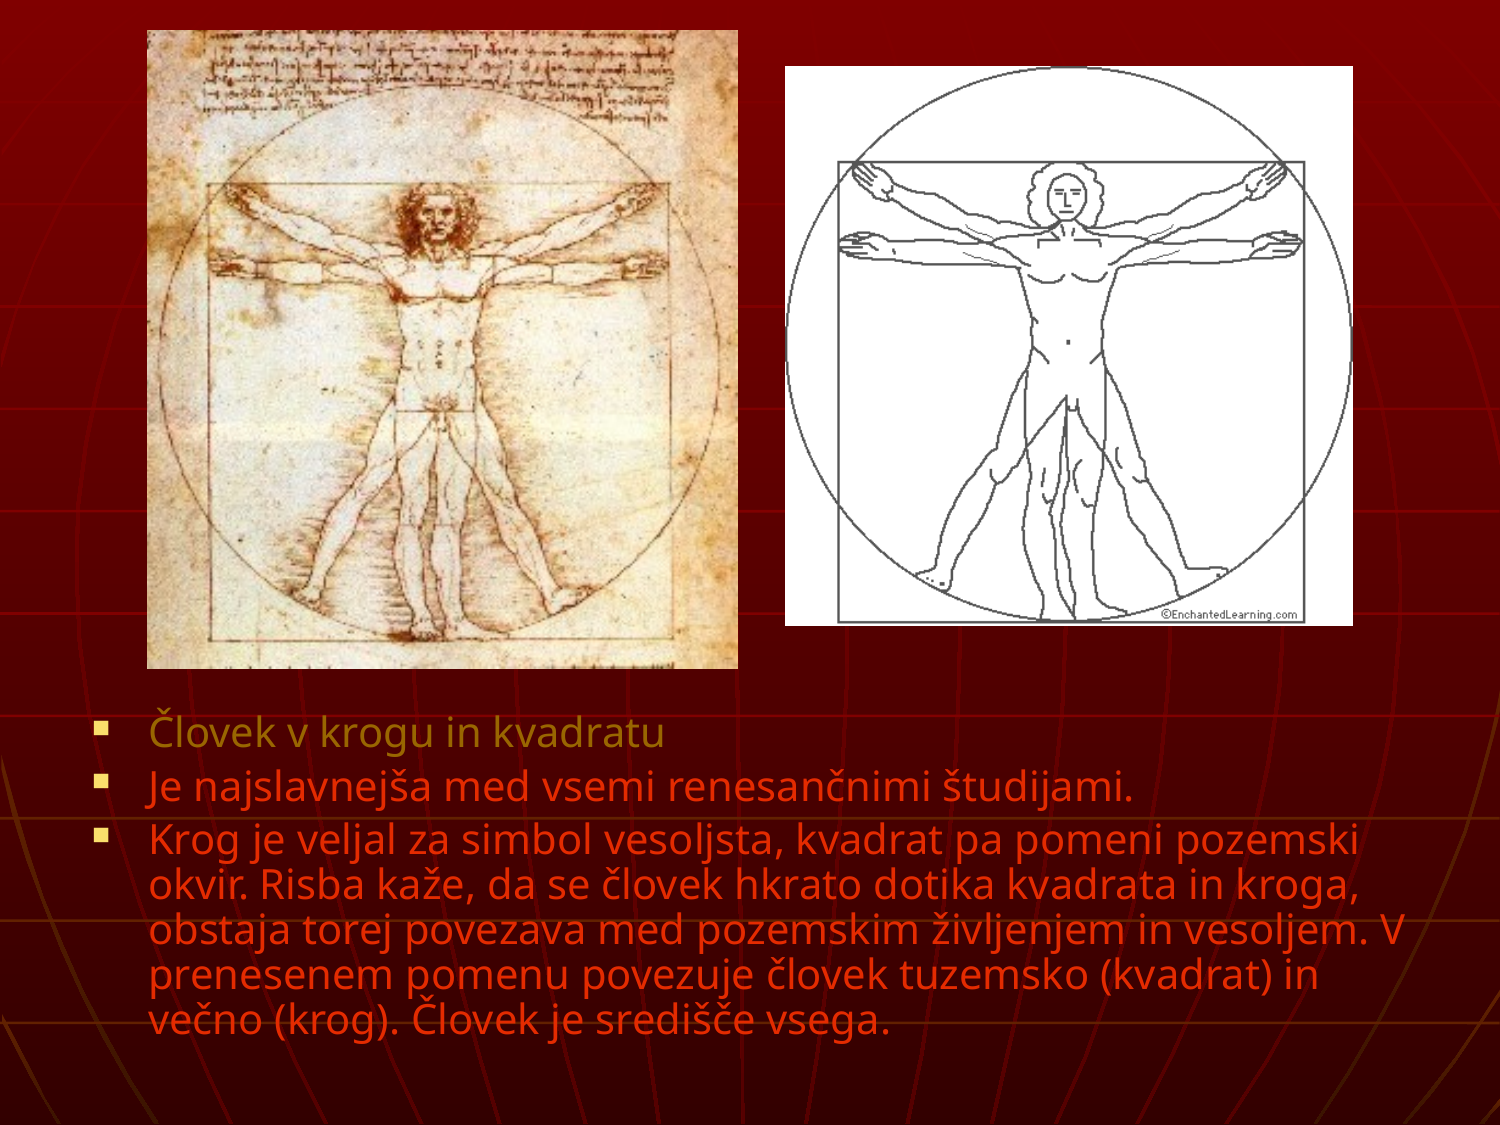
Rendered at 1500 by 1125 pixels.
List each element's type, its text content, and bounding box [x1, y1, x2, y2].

list Človek v krogu in kvadratu Je najslavnejša med vsemi renesančnimi študijami. Krog je veljal za simbol vesoljsta, kvadrat pa pomeni pozemski okvir. Risba kaže, da se človek hkrato dotika kvadrata in kroga, obstaja torej povezava med pozemskim življenjem in vesoljem. V prenesenem pomenu povezuje človek tuzemsko (kvadrat) in večno (krog). Človek je središče vsega. [76, 704, 1425, 1094]
picture [785, 66, 1353, 626]
picture [147, 30, 738, 669]
